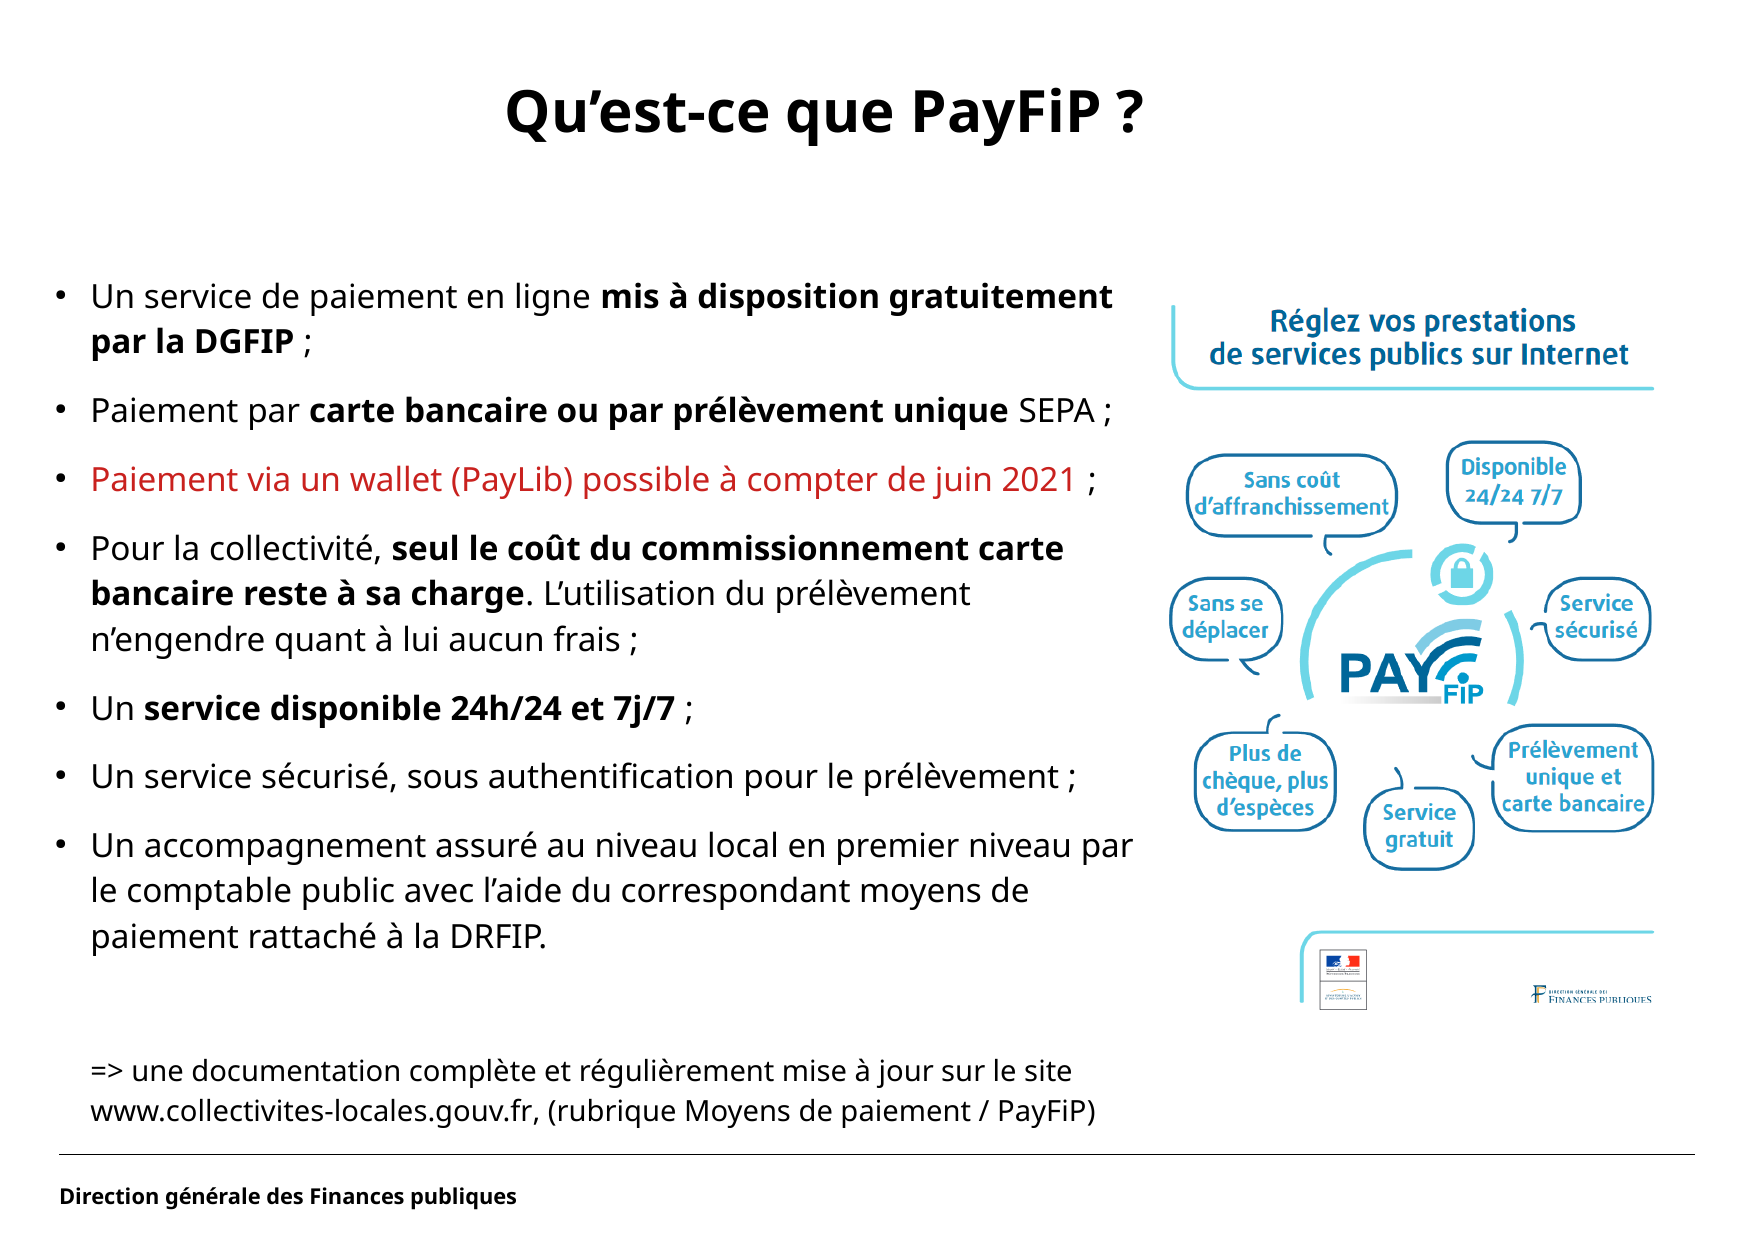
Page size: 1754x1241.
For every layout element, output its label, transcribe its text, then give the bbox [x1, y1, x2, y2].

picture [1164, 291, 1666, 1017]
list Qu’est-ce que PayFiP ? [18, 70, 1647, 171]
text_box Un service de paiement en ligne mis à disposition gratuitement par la DGFIP ; Paiement par carte bancaire ou par prélèvement unique SEPA ; Paiement via un wallet (PayLib) possible à compter de juin 2021 ; Pour la collectivité, seul le coût du commissionnement carte bancaire reste à sa charge. L’utilisation du prélèvement n’engendre quant à lui aucun frais ; Un service disponible 24h/24 et 7j/7 ; Un service sécurisé, sous authentification pour le prélèvement ; Un accompagnement assuré au niveau local en premier niveau par le comptable public avec l’aide du correspondant moyens de paiement rattaché à la DRFIP. => une documentation complète et régulièrement mise à jour sur le sitewww.collectivites-locales.gouv.fr, (rubrique Moyens de paiement / PayFiP) [40, 265, 1155, 1145]
